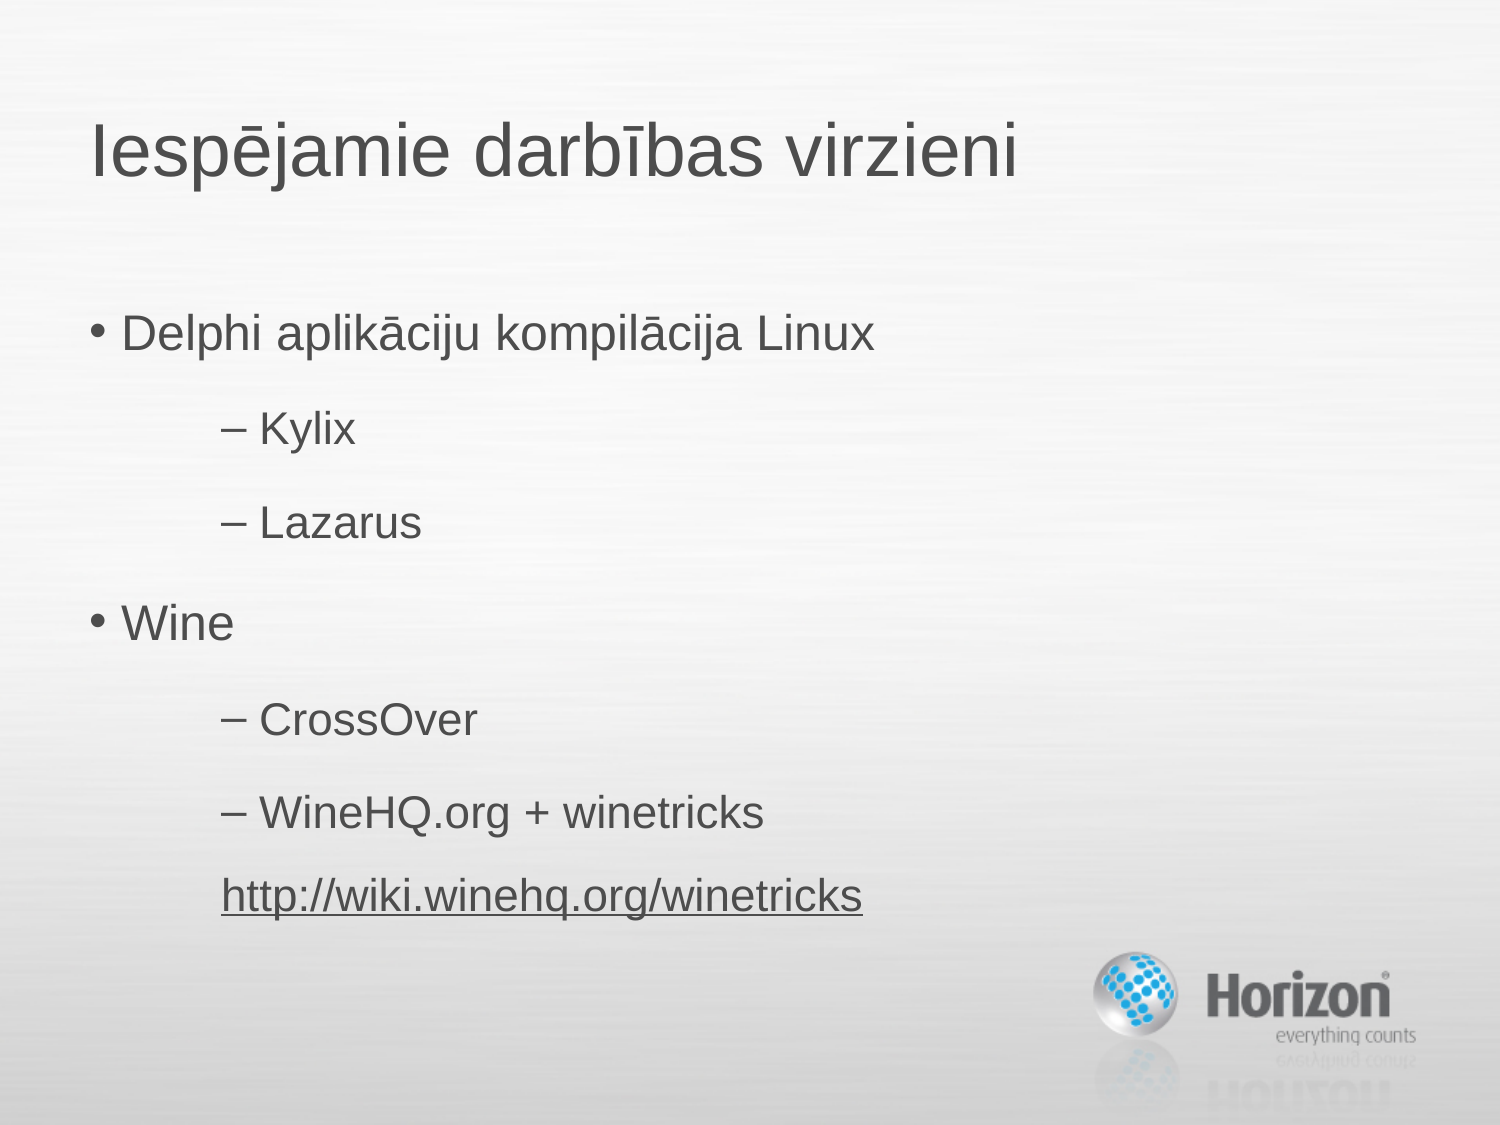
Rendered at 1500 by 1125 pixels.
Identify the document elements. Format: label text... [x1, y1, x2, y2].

list Delphi aplikāciju kompilācija Linux Kylix Lazarus Wine CrossOver WineHQ.org + winetricks http://wiki.winehq.org/winetricks [75, 262, 1426, 956]
title Iespējamie darbības virzieni [75, 44, 1426, 248]
picture [0, 0, 1500, 1125]
